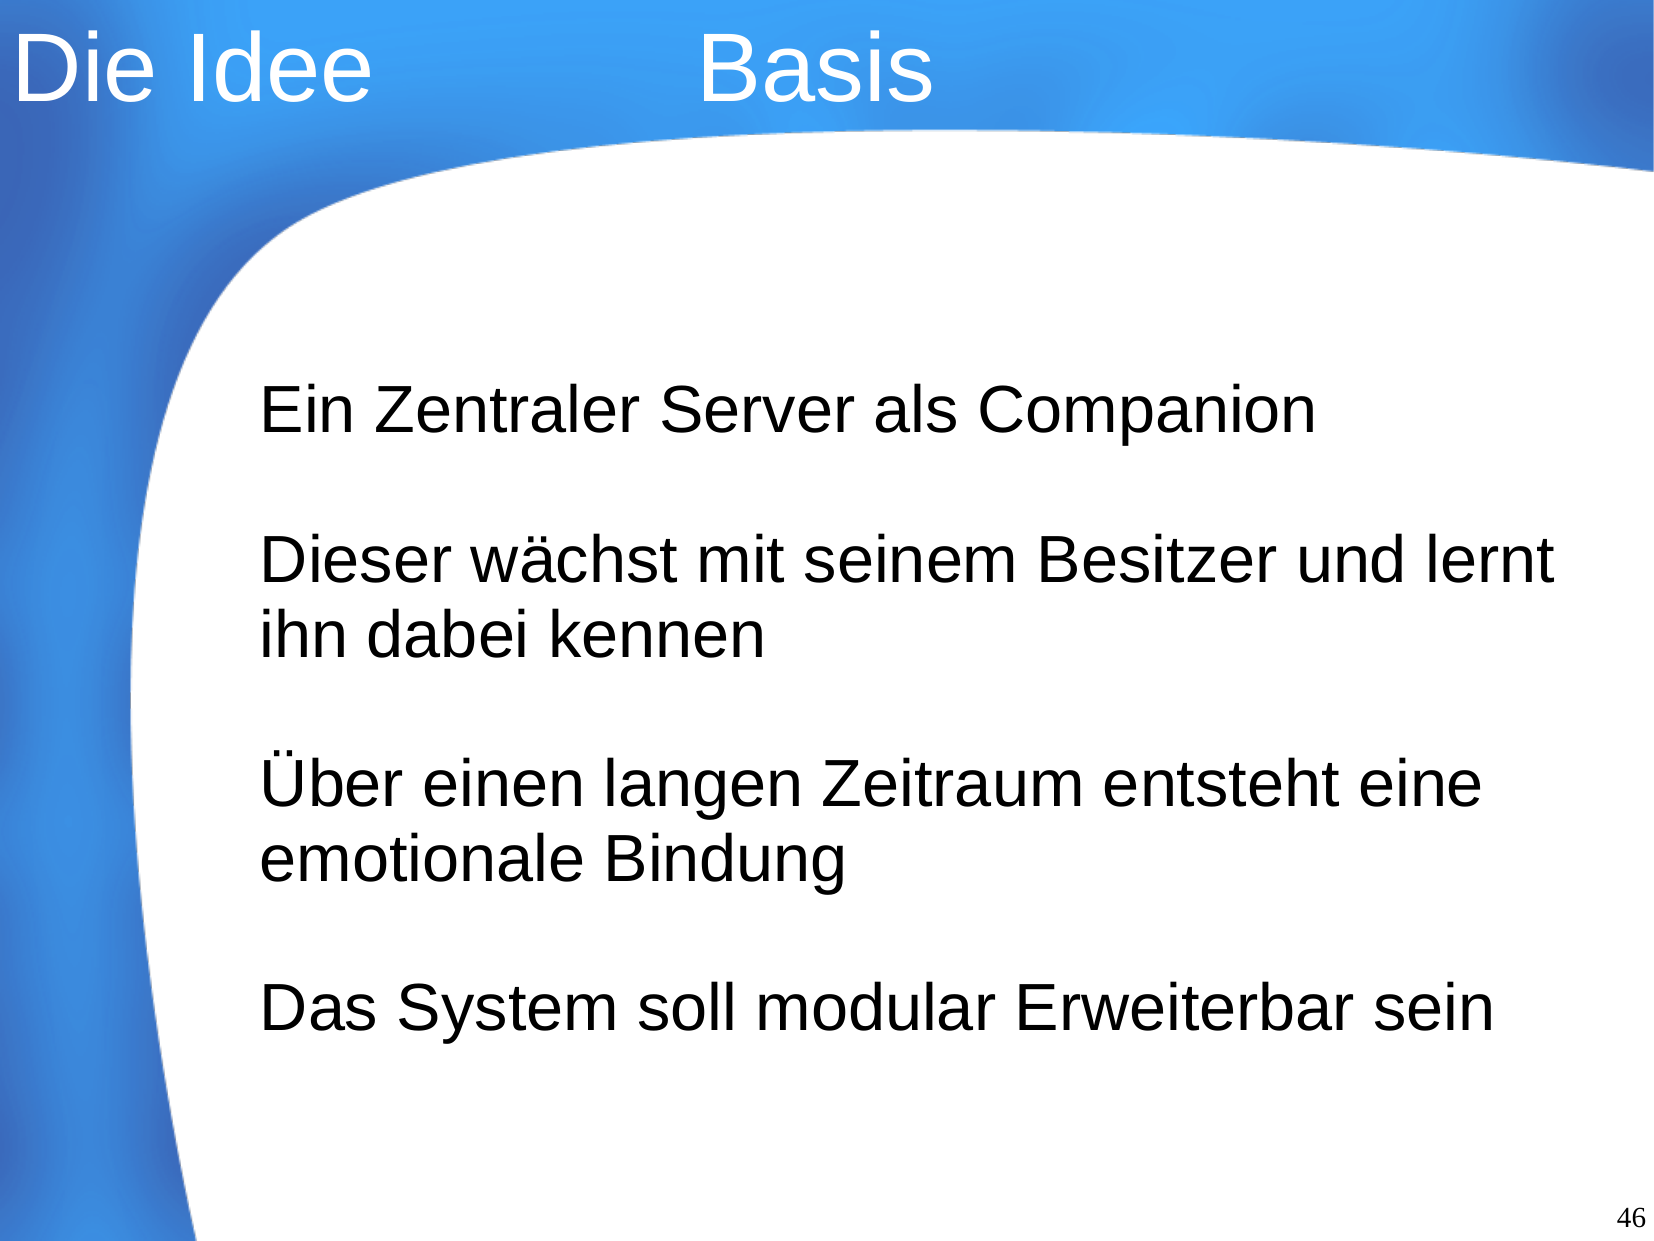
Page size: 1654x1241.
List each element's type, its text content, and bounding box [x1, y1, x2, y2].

title Die Idee [11, 13, 697, 123]
picture [0, 0, 1654, 1241]
title Basis [697, 13, 1619, 123]
subtitle Ein Zentraler Server als Companion Dieser wächst mit seinem Besitzer und lernt ihn dabei kennen Über einen langen Zeitraum entsteht eine emotionale Bindung Das System soll modular Erweiterbar sein [259, 248, 1560, 1170]
